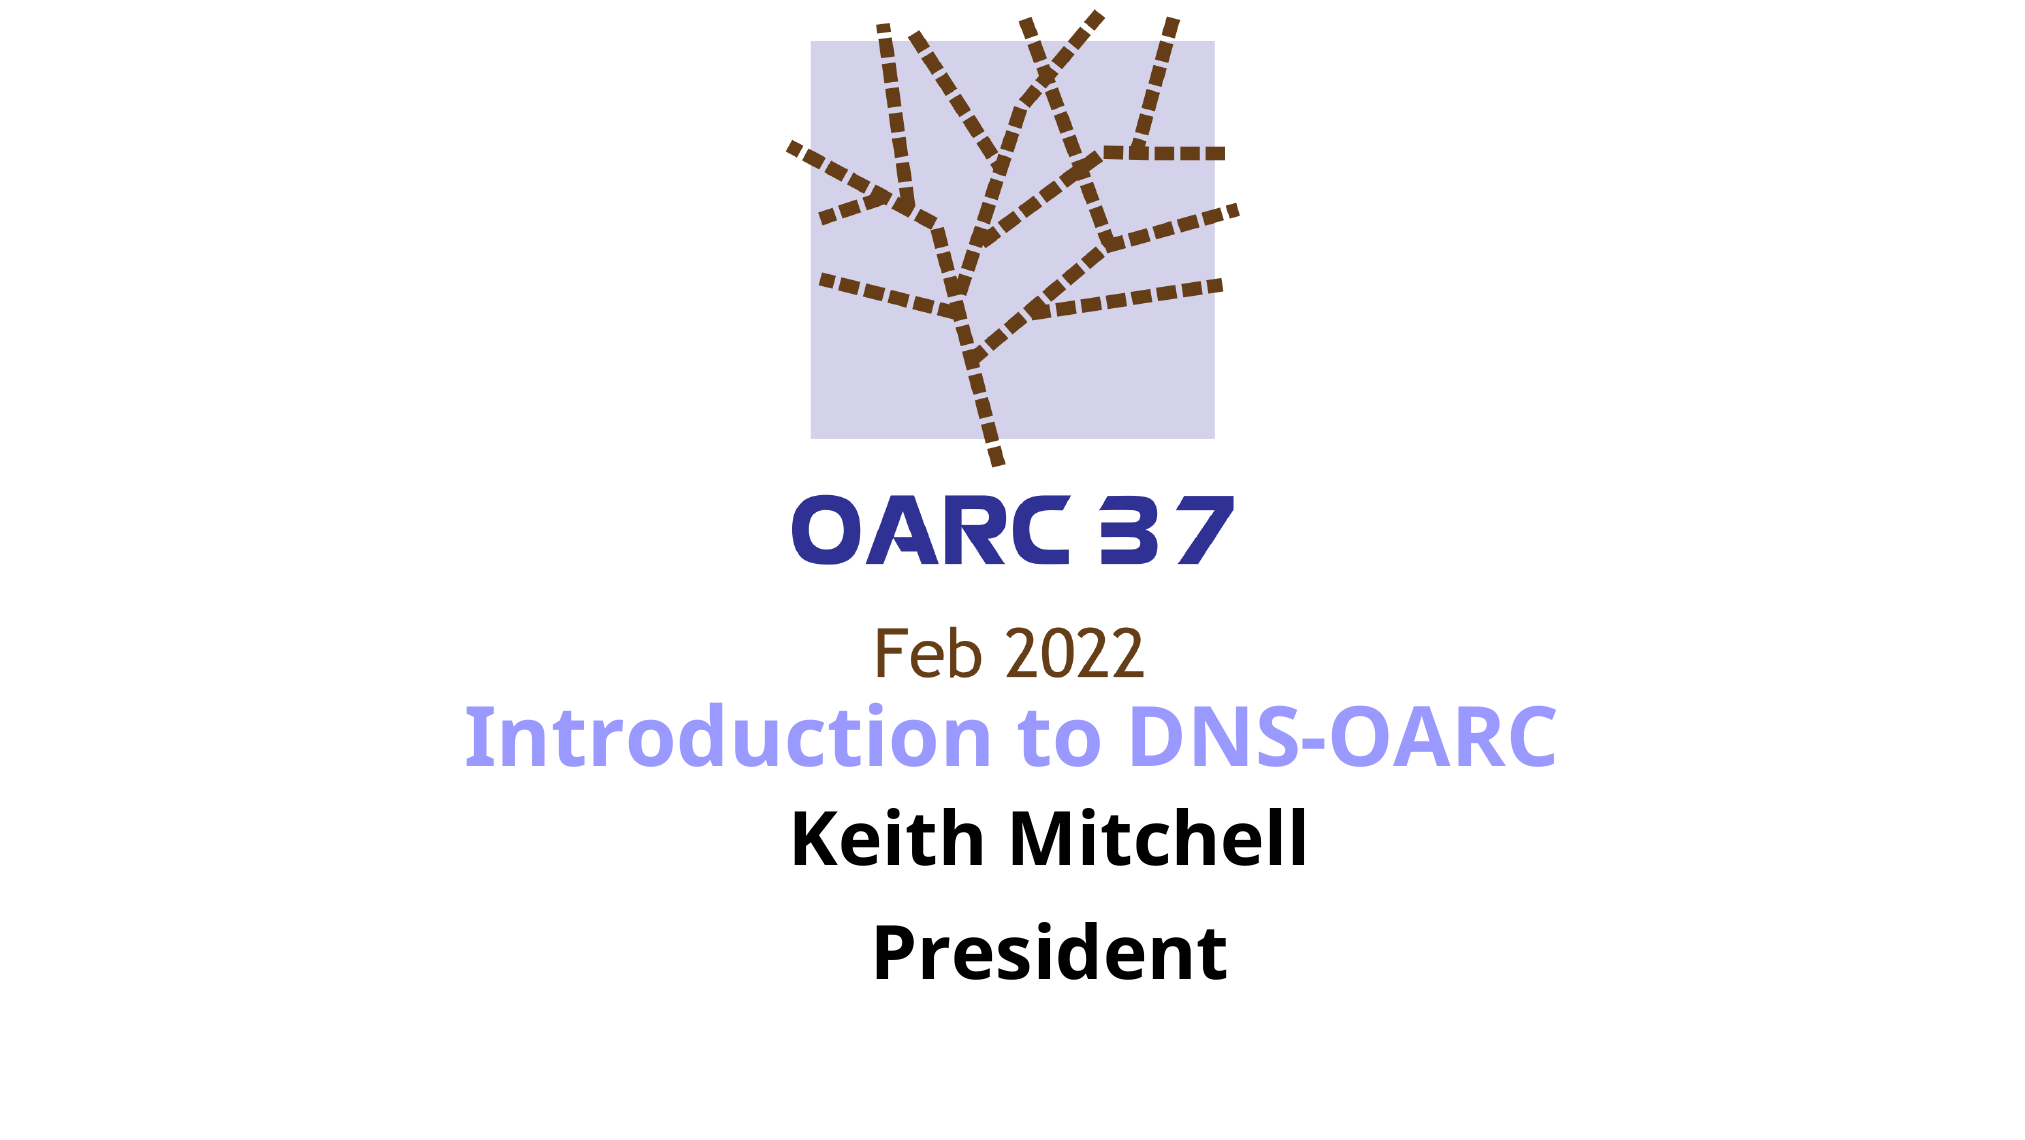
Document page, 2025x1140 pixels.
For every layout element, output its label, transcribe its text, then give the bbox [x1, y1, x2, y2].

picture [766, 9, 1259, 684]
subtitle Keith Mitchell President [303, 737, 1722, 1140]
title Introduction to DNS-OARC [151, 658, 1874, 810]
